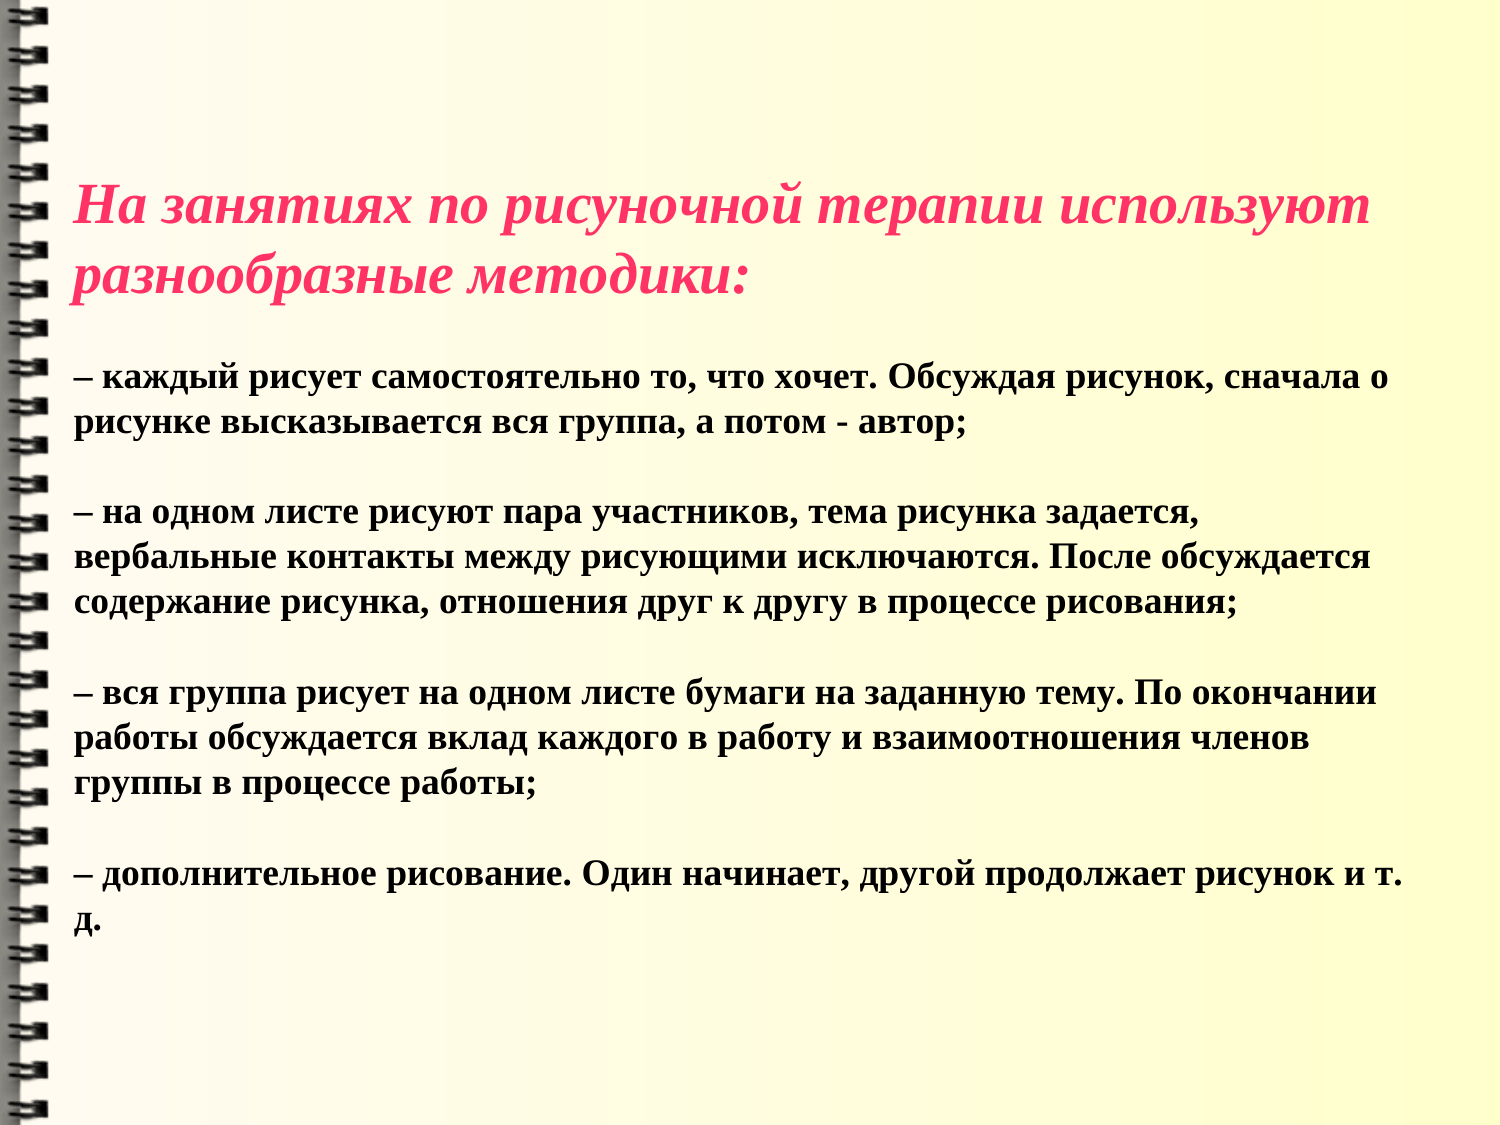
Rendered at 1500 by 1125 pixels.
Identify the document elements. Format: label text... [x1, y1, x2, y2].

picture [0, 0, 69, 1125]
text_box На занятиях по рисуночной терапии используют разнообразные методики: – каждый рисует самостоятельно то, что хочет. Обсуждая рисунок, сначала о рисунке высказывается вся группа, а потом - автор; – на одном листе рисуют пара участников, тема рисунка задается, вербальные контакты между рисующими исключаются. После обсуждается содержание рисунка, отношения друг к другу в процессе рисования; – вся группа рисует на одном листе бумаги на заданную тему. По окончании работы обсуждается вклад каждого в работу и взаимоотношения членов группы в процессе работы; – дополнительное рисование. Один начинает, другой продолжает рисунок и т. д. [59, 158, 1421, 945]
